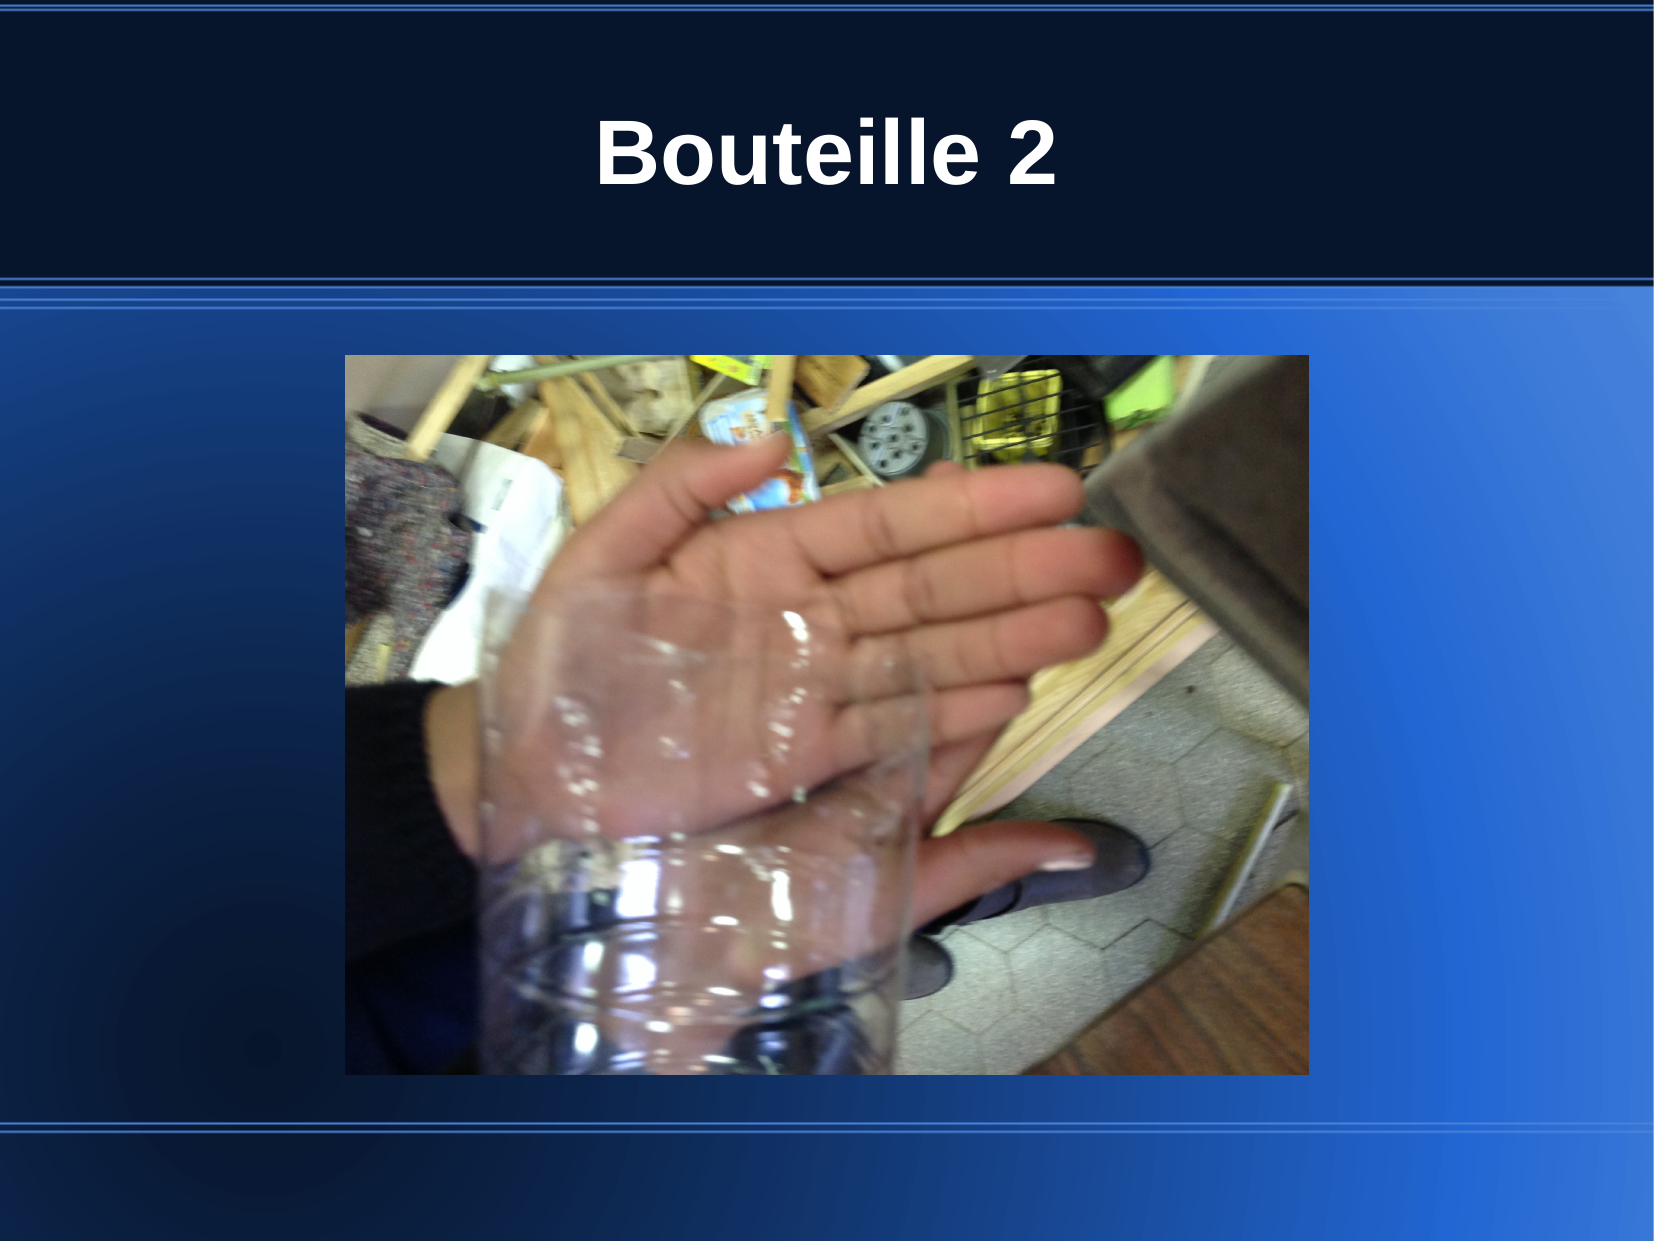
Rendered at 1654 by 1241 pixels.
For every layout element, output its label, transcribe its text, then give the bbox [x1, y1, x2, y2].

title Bouteille 2 [82, 49, 1571, 257]
picture [0, 0, 1654, 1241]
